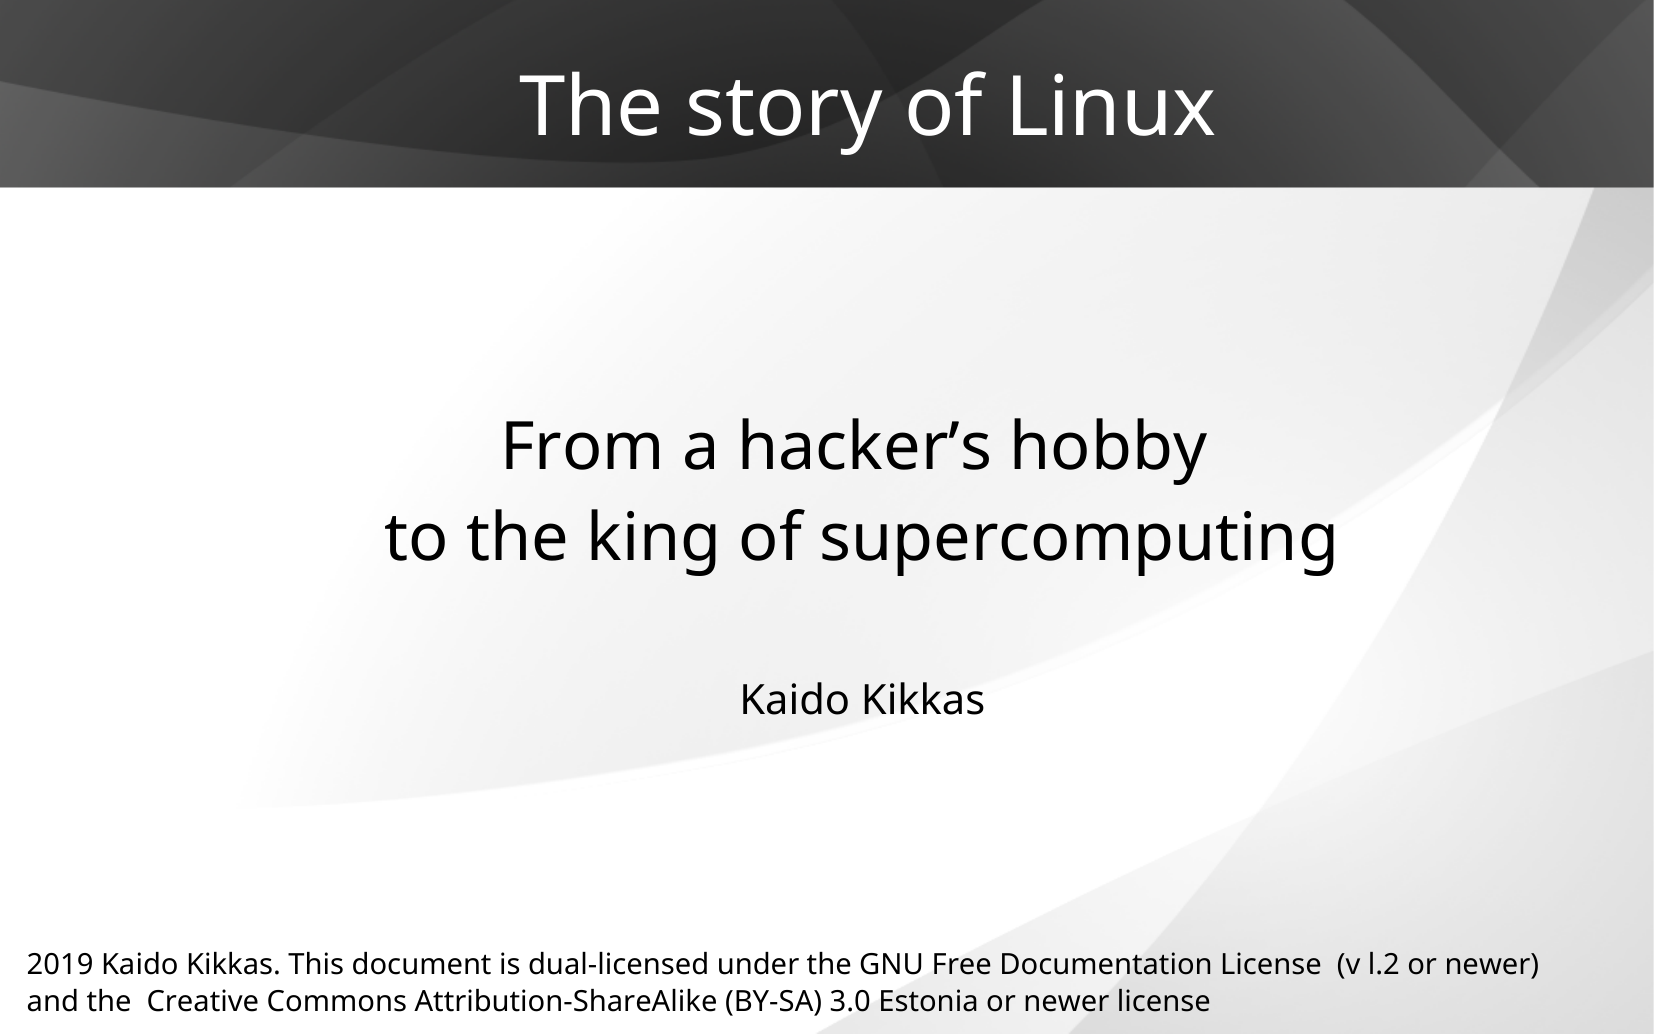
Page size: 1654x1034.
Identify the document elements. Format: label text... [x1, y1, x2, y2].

picture [0, 0, 1654, 1034]
text_box 2019 Kaido Kikkas. This document is dual-licensed under the GNU Free Documentation License (v l.2 or newer) and the Creative Commons Attribution-ShareAlike (BY-SA) 3.0 Estonia or newer license [11, 937, 1613, 1028]
title The story of Linux [124, 0, 1613, 208]
subtitle From a hacker’s hobby to the king of supercomputing Kaido Kikkas [187, 225, 1538, 901]
